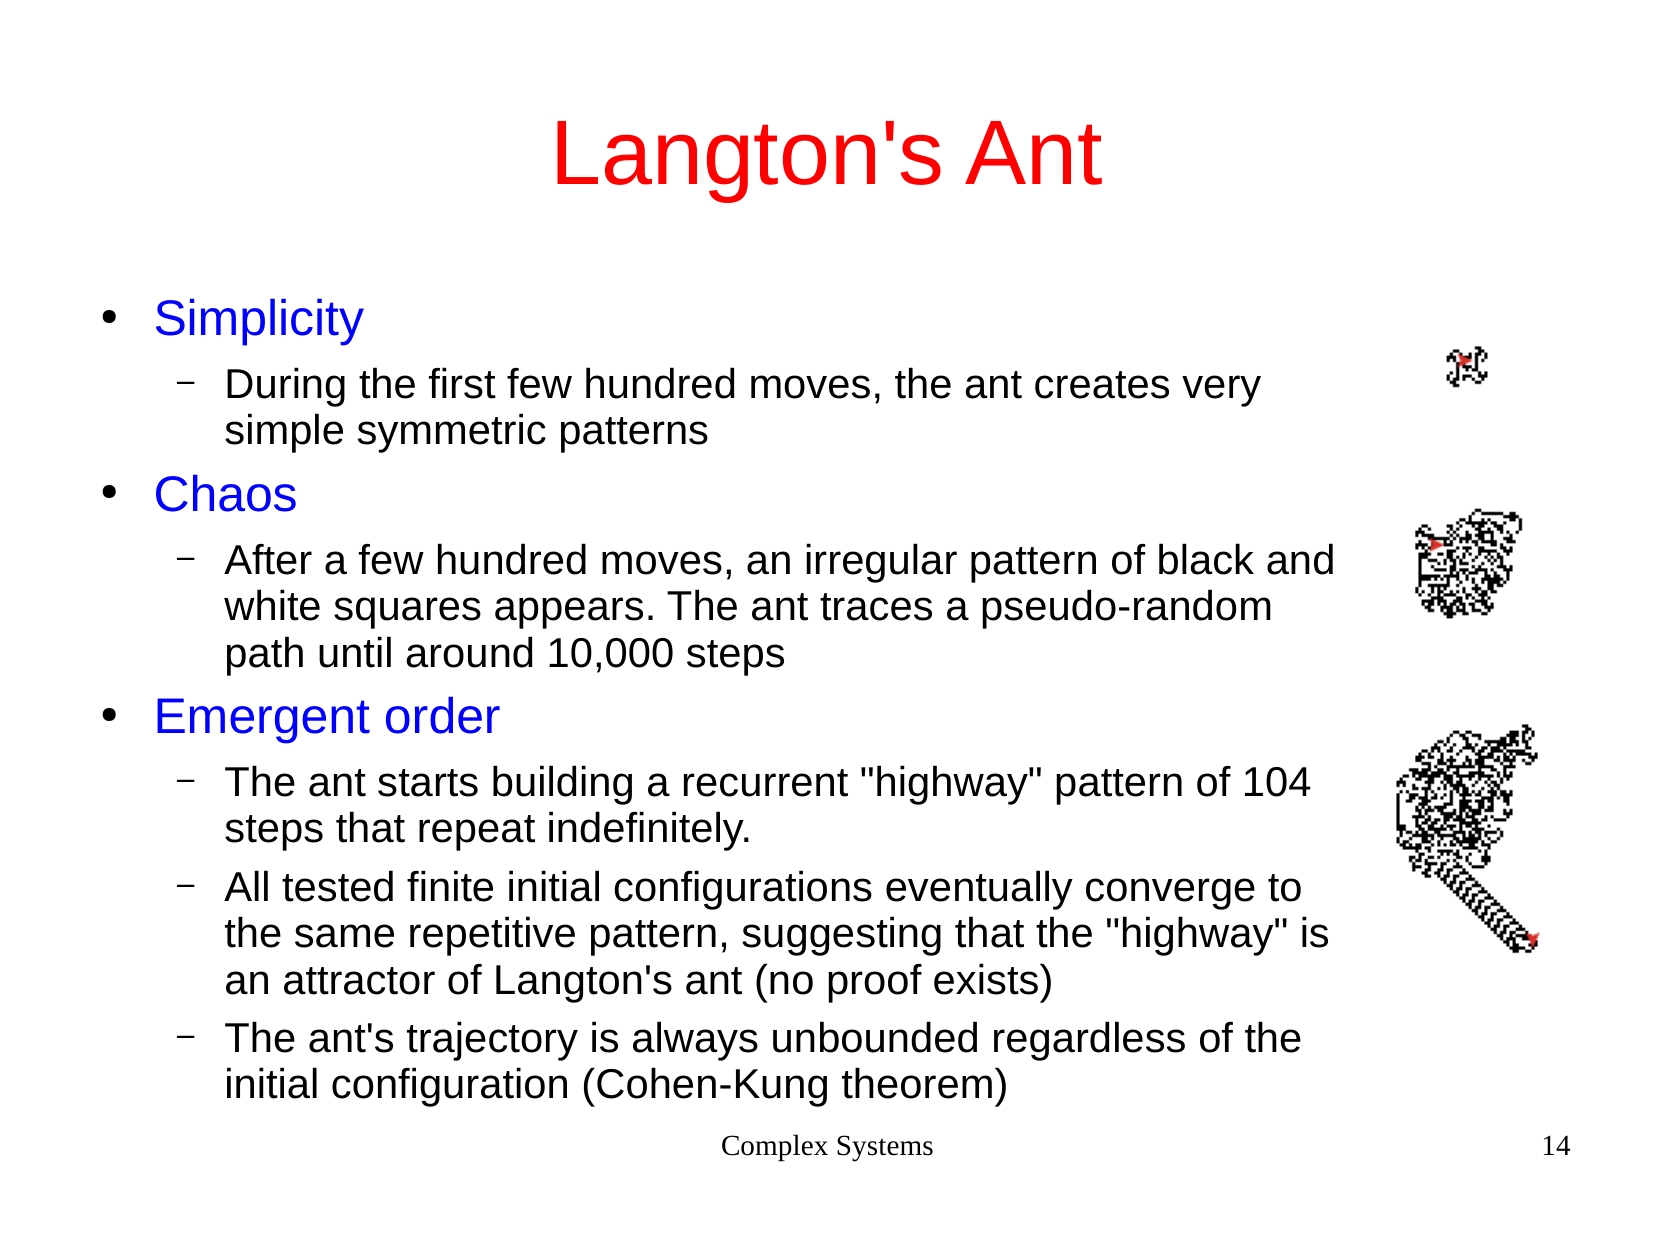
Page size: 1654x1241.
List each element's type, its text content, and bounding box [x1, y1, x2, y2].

picture [1312, 209, 1629, 976]
list Simplicity During the first few hundred moves, the ant creates very simple symmetric patterns Chaos After a few hundred moves, an irregular pattern of black and white squares appears. The ant traces a pseudo-random path until around 10,000 steps Emergent order The ant starts building a recurrent "highway" pattern of 104 steps that repeat indefinitely. All tested finite initial configurations eventually converge to the same repetitive pattern, suggesting that the "highway" is an attractor of Langton's ant (no proof exists) The ant's trajectory is always unbounded regardless of the initial configuration (Cohen-Kung theorem) [82, 290, 1351, 1109]
title Langton's Ant [82, 49, 1571, 257]
